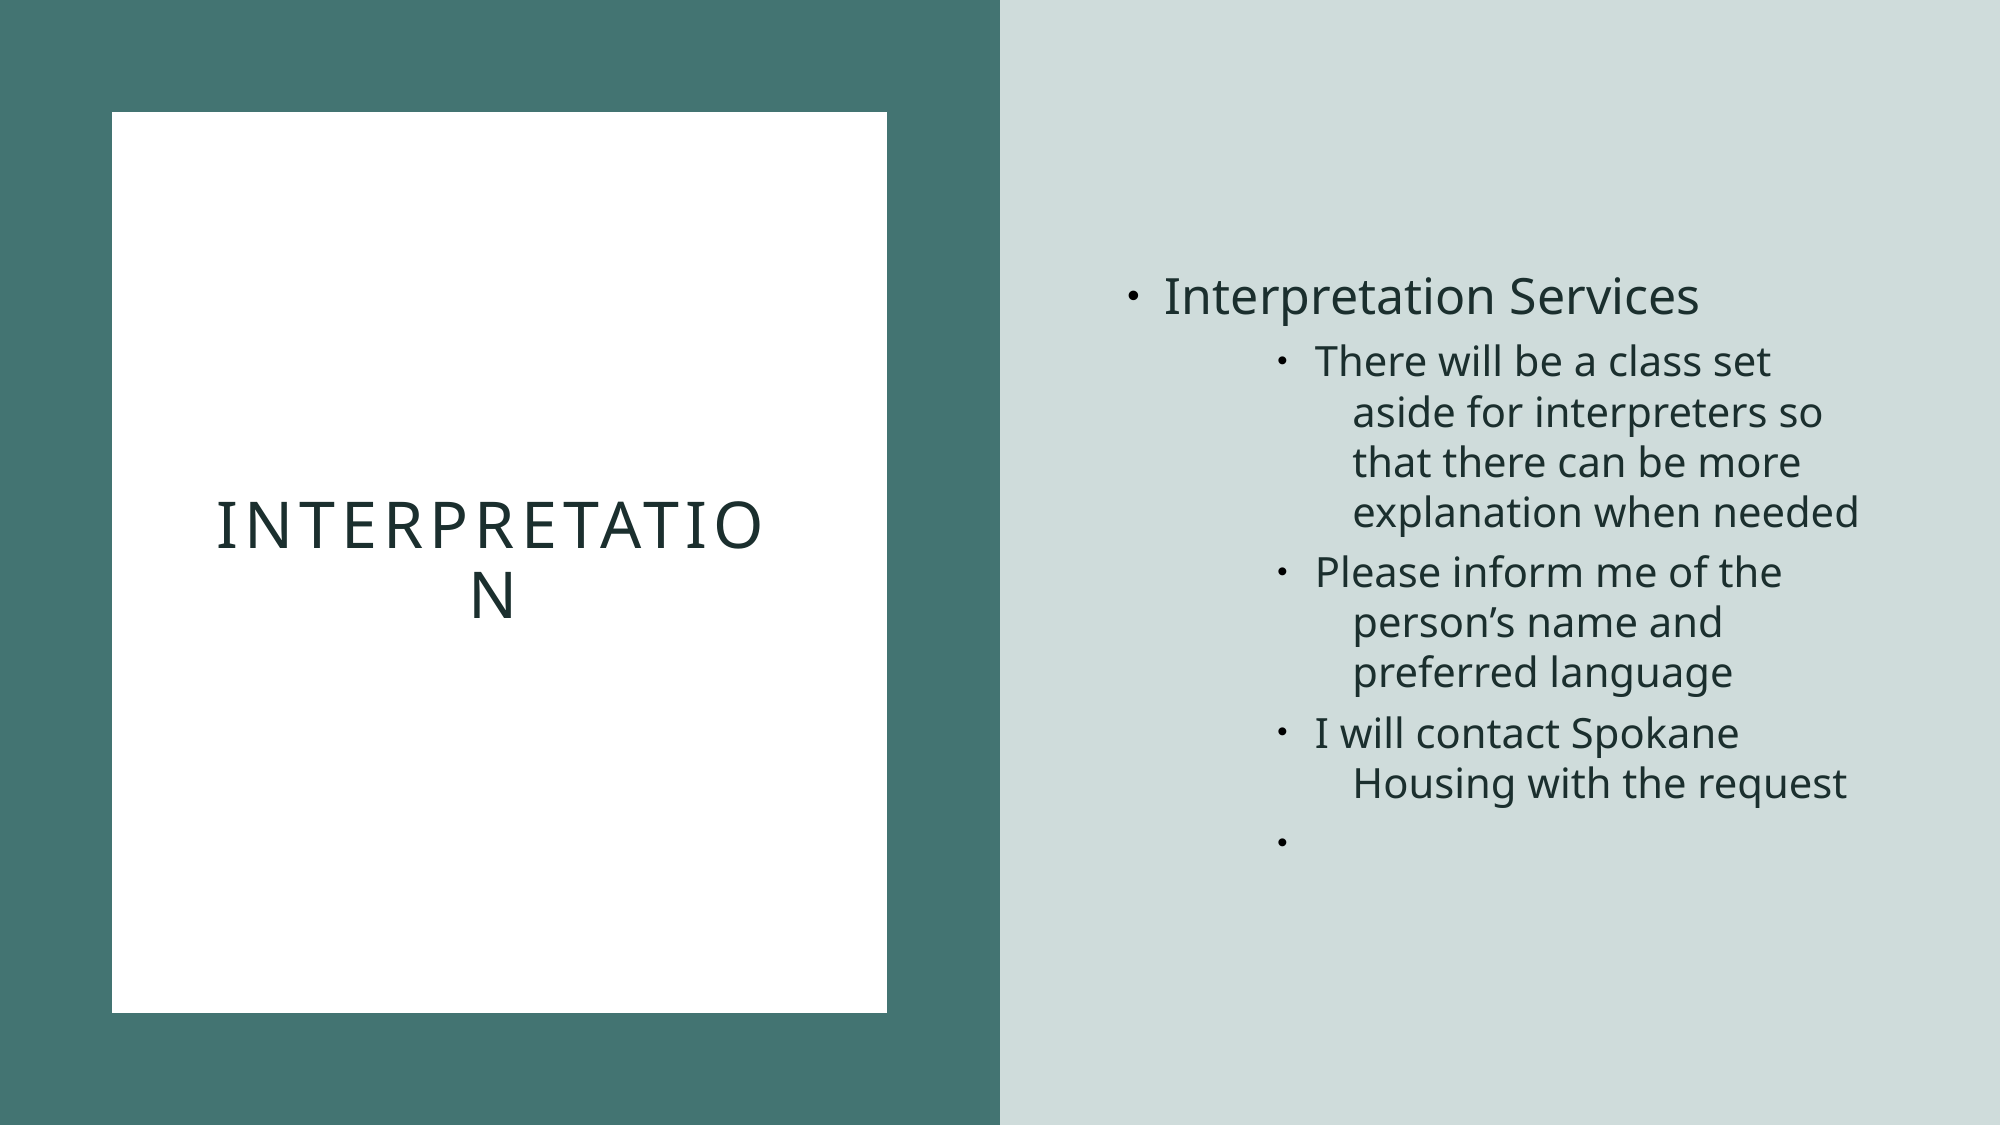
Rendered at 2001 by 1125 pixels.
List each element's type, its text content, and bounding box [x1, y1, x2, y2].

list Interpretation Services There will be a class set aside for interpreters so that there can be more explanation when needed Please inform me of the person’s name and preferred language I will contact Spokane Housing with the request [1112, 85, 1888, 1047]
title Interpretation [189, 224, 798, 901]
text_box [0, 0, 2000, 1125]
